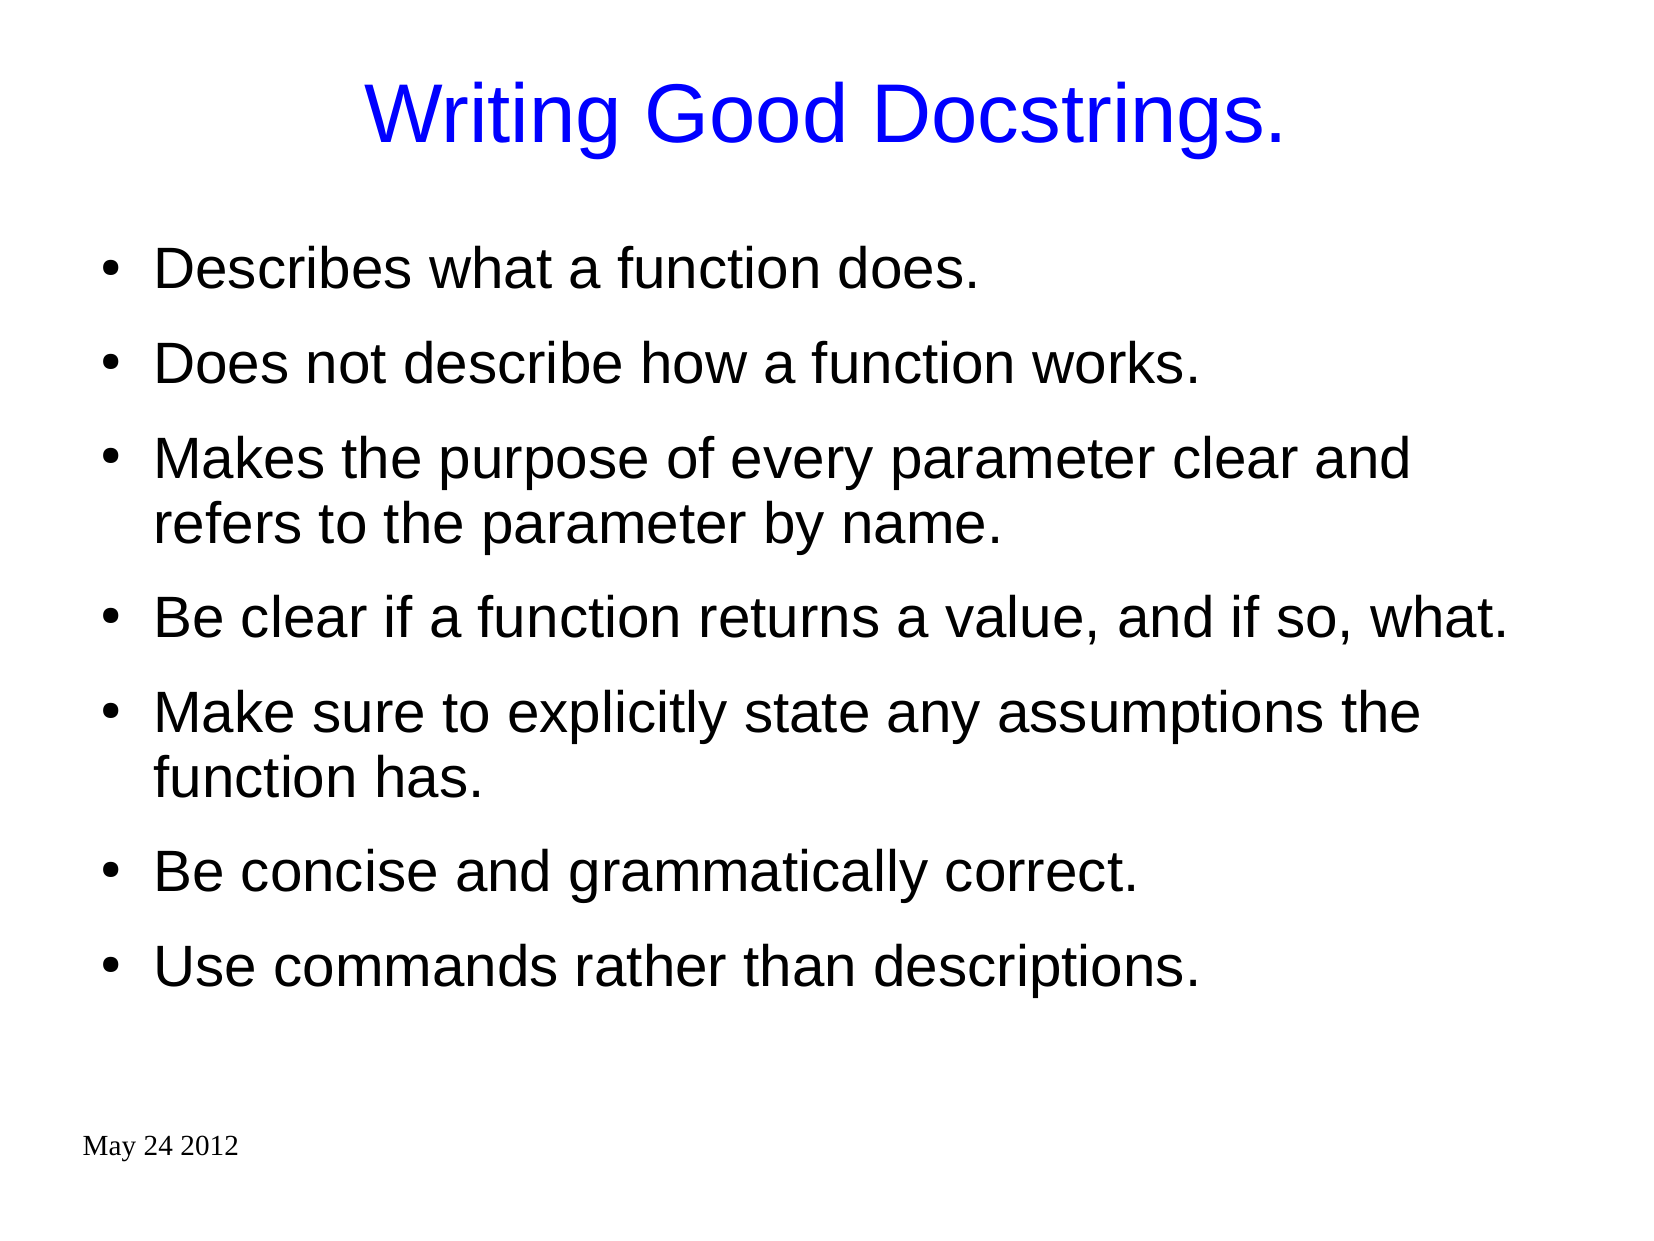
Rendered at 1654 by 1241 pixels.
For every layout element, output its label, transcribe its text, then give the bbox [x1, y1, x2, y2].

title Writing Good Docstrings. [82, 49, 1571, 178]
list Describes what a function does. Does not describe how a function works. Makes the purpose of every parameter clear and refers to the parameter by name. Be clear if a function returns a value, and if so, what. Make sure to explicitly state any assumptions the function has. Be concise and grammatically correct. Use commands rather than descriptions. [82, 236, 1571, 1109]
